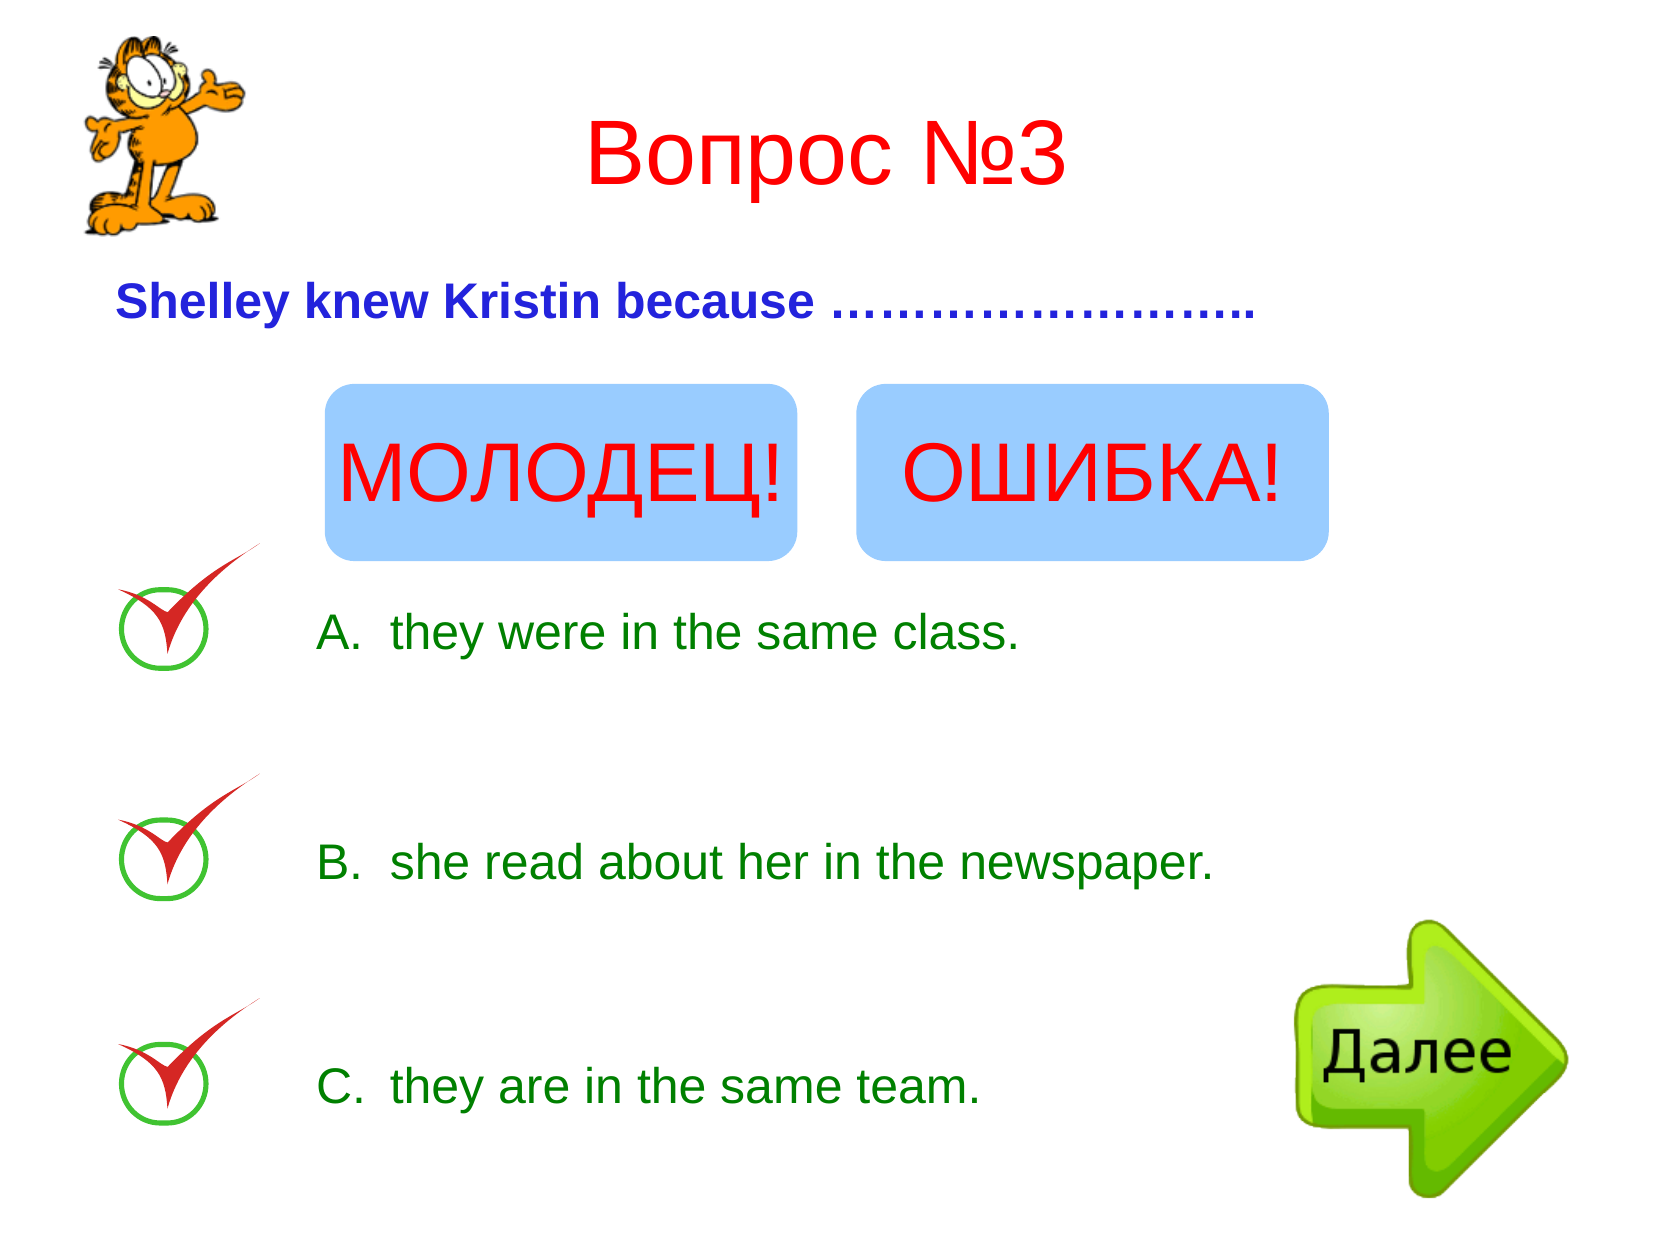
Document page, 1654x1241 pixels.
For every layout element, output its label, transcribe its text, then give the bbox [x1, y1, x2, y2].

text_box A. they were in the same class. [301, 596, 1654, 668]
picture [65, 36, 266, 237]
picture [118, 543, 261, 672]
text_box C. they are in the same team. [301, 1051, 1241, 1122]
picture [118, 773, 261, 903]
text_box Shelley knew Kristin because …………………….. [100, 265, 1353, 338]
text_box B. she read about her in the newspaper. [301, 826, 1654, 898]
text_box ОШИБКА! [856, 383, 1329, 562]
title Вопрос №3 [82, 56, 1571, 250]
picture [1269, 904, 1580, 1211]
picture [118, 998, 261, 1127]
text_box МОЛОДЕЦ! [324, 383, 798, 562]
